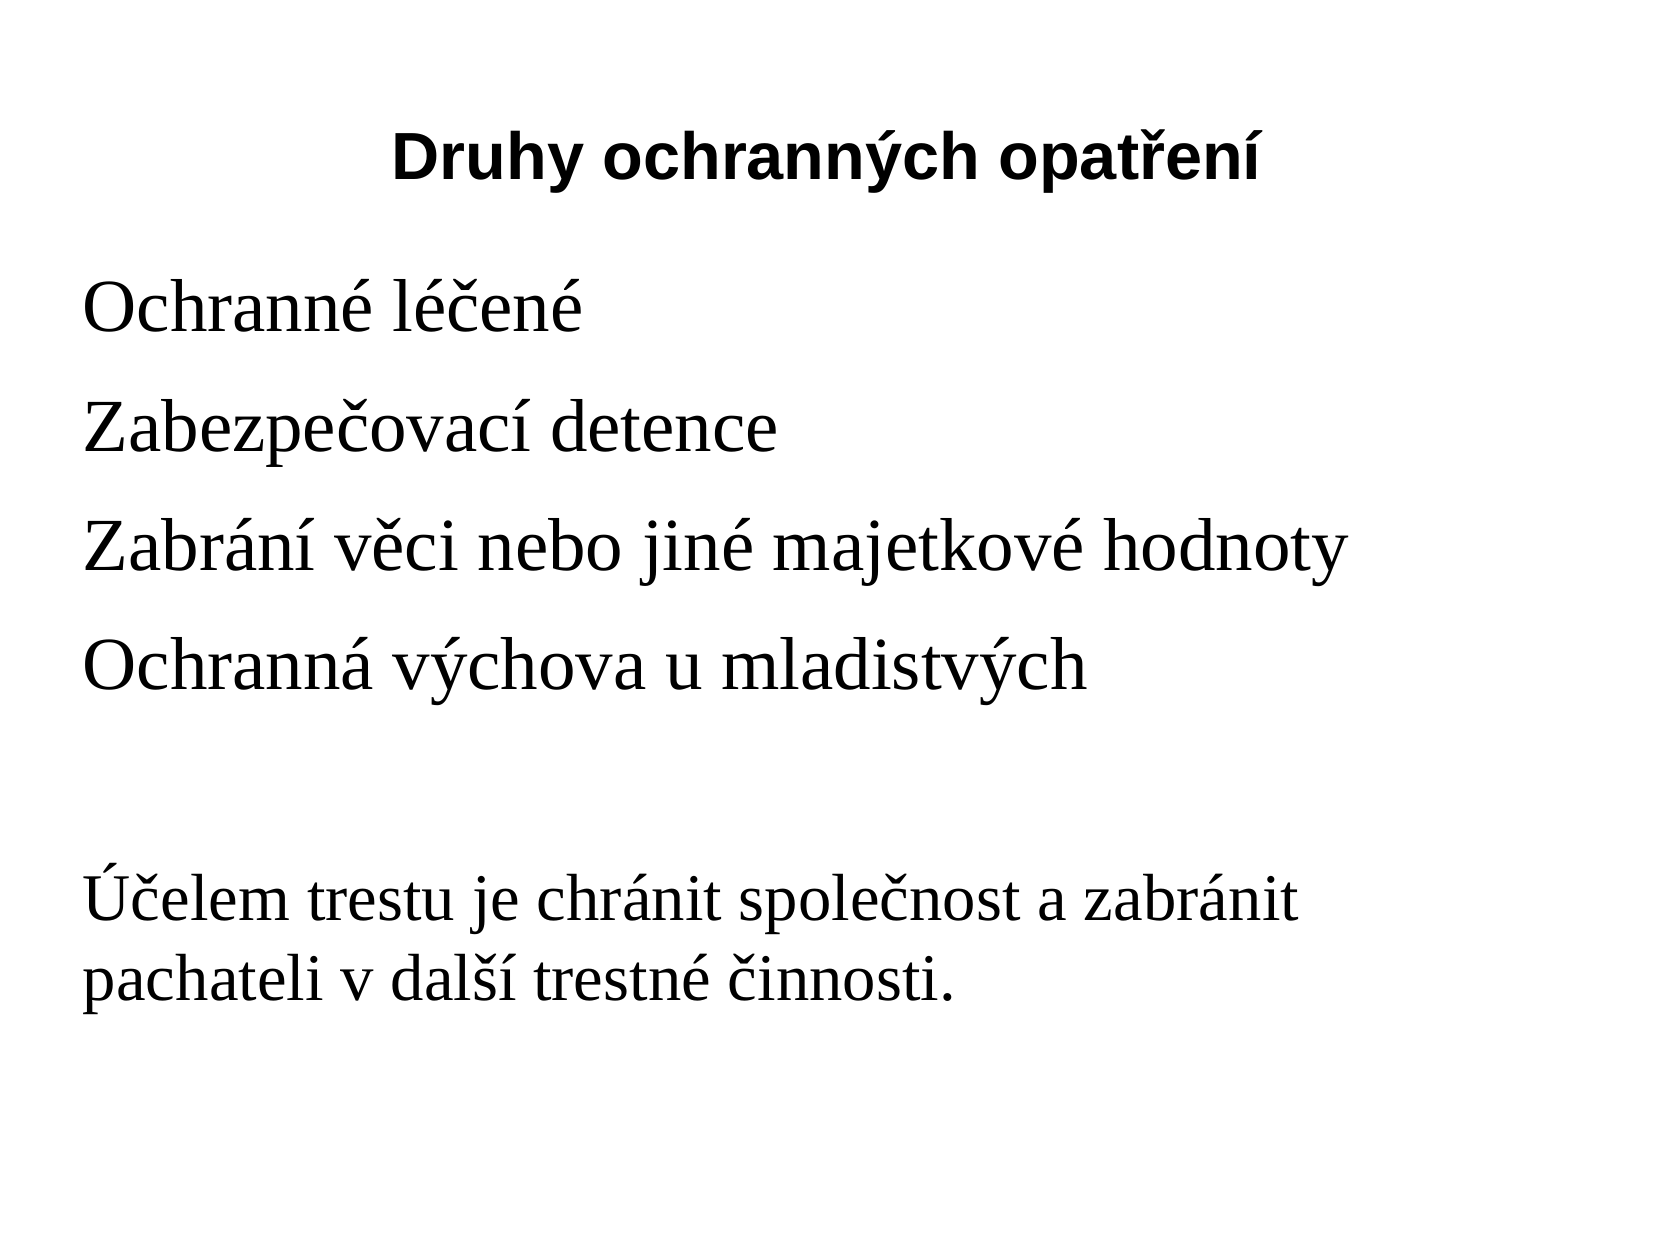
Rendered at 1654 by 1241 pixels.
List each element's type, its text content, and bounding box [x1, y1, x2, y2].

list Ochranné léčené Zabezpečovací detence Zabrání věci nebo jiné majetkové hodnoty Ochranná výchova u mladistvých Účelem trestu je chránit společnost a zabránit pachateli v další trestné činnosti. [82, 256, 1538, 1180]
title Druhy ochranných opatření [82, 49, 1571, 257]
